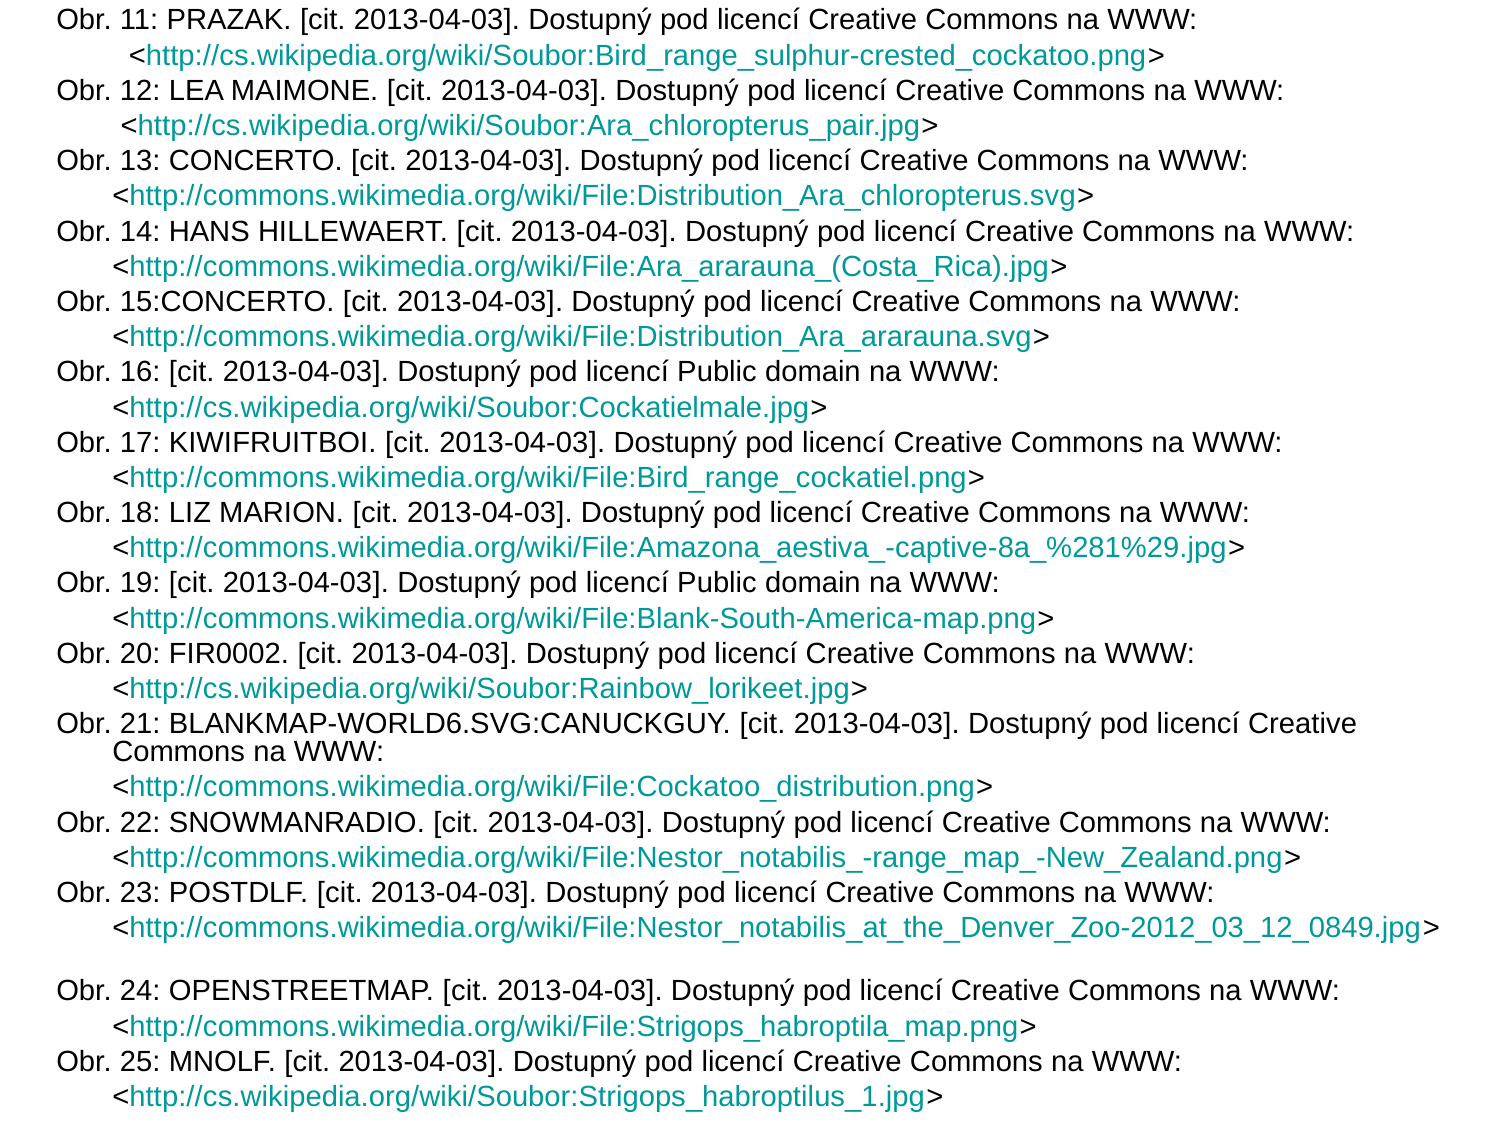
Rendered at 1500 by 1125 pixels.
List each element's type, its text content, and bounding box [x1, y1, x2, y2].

list Obr. 11: PRAZAK. [cit. 2013-04-03]. Dostupný pod licencí Creative Commons na WWW: <http://cs.wikipedia.org/wiki/Soubor:Bird_range_sulphur-crested_cockatoo.png> Obr. 12: LEA MAIMONE. [cit. 2013-04-03]. Dostupný pod licencí Creative Commons na WWW: <http://cs.wikipedia.org/wiki/Soubor:Ara_chloropterus_pair.jpg> Obr. 13: CONCERTO. [cit. 2013-04-03]. Dostupný pod licencí Creative Commons na WWW: <http://commons.wikimedia.org/wiki/File:Distribution_Ara_chloropterus.svg> Obr. 14: HANS HILLEWAERT. [cit. 2013-04-03]. Dostupný pod licencí Creative Commons na WWW: <http://commons.wikimedia.org/wiki/File:Ara_ararauna_(Costa_Rica).jpg> Obr. 15:CONCERTO. [cit. 2013-04-03]. Dostupný pod licencí Creative Commons na WWW: <http://commons.wikimedia.org/wiki/File:Distribution_Ara_ararauna.svg> Obr. 16: [cit. 2013-04-03]. Dostupný pod licencí Public domain na WWW: <http://cs.wikipedia.org/wiki/Soubor:Cockatielmale.jpg> Obr. 17: KIWIFRUITBOI. [cit. 2013-04-03]. Dostupný pod licencí Creative Commons na WWW: <http://commons.wikimedia.org/wiki/File:Bird_range_cockatiel.png> Obr. 18: LIZ MARION. [cit. 2013-04-03]. Dostupný pod licencí Creative Commons na WWW: <http://commons.wikimedia.org/wiki/File:Amazona_aestiva_-captive-8a_%281%29.jpg> Obr. 19: [cit. 2013-04-03]. Dostupný pod licencí Public domain na WWW: <http://commons.wikimedia.org/wiki/File:Blank-South-America-map.png> Obr. 20: FIR0002. [cit. 2013-04-03]. Dostupný pod licencí Creative Commons na WWW: <http://cs.wikipedia.org/wiki/Soubor:Rainbow_lorikeet.jpg> Obr. 21: BLANKMAP-WORLD6.SVG:CANUCKGUY. [cit. 2013-04-03]. Dostupný pod licencí Creative Commons na WWW: <http://commons.wikimedia.org/wiki/File:Cockatoo_distribution.png> Obr. 22: SNOWMANRADIO. [cit. 2013-04-03]. Dostupný pod licencí Creative Commons na WWW: <http://commons.wikimedia.org/wiki/File:Nestor_notabilis_-range_map_-New_Zealand.png> Obr. 23: POSTDLF. [cit. 2013-04-03]. Dostupný pod licencí Creative Commons na WWW: <http://commons.wikimedia.org/wiki/File:Nestor_notabilis_at_the_Denver_Zoo-2012_03_12_0849.jpg> Obr. 24: OPENSTREETMAP. [cit. 2013-04-03]. Dostupný pod licencí Creative Commons na WWW: <http://commons.wikimedia.org/wiki/File:Strigops_habroptila_map.png> Obr. 25: MNOLF. [cit. 2013-04-03]. Dostupný pod licencí Creative Commons na WWW: <http://cs.wikipedia.org/wiki/Soubor:Strigops_habroptilus_1.jpg> [41, 0, 1459, 1125]
